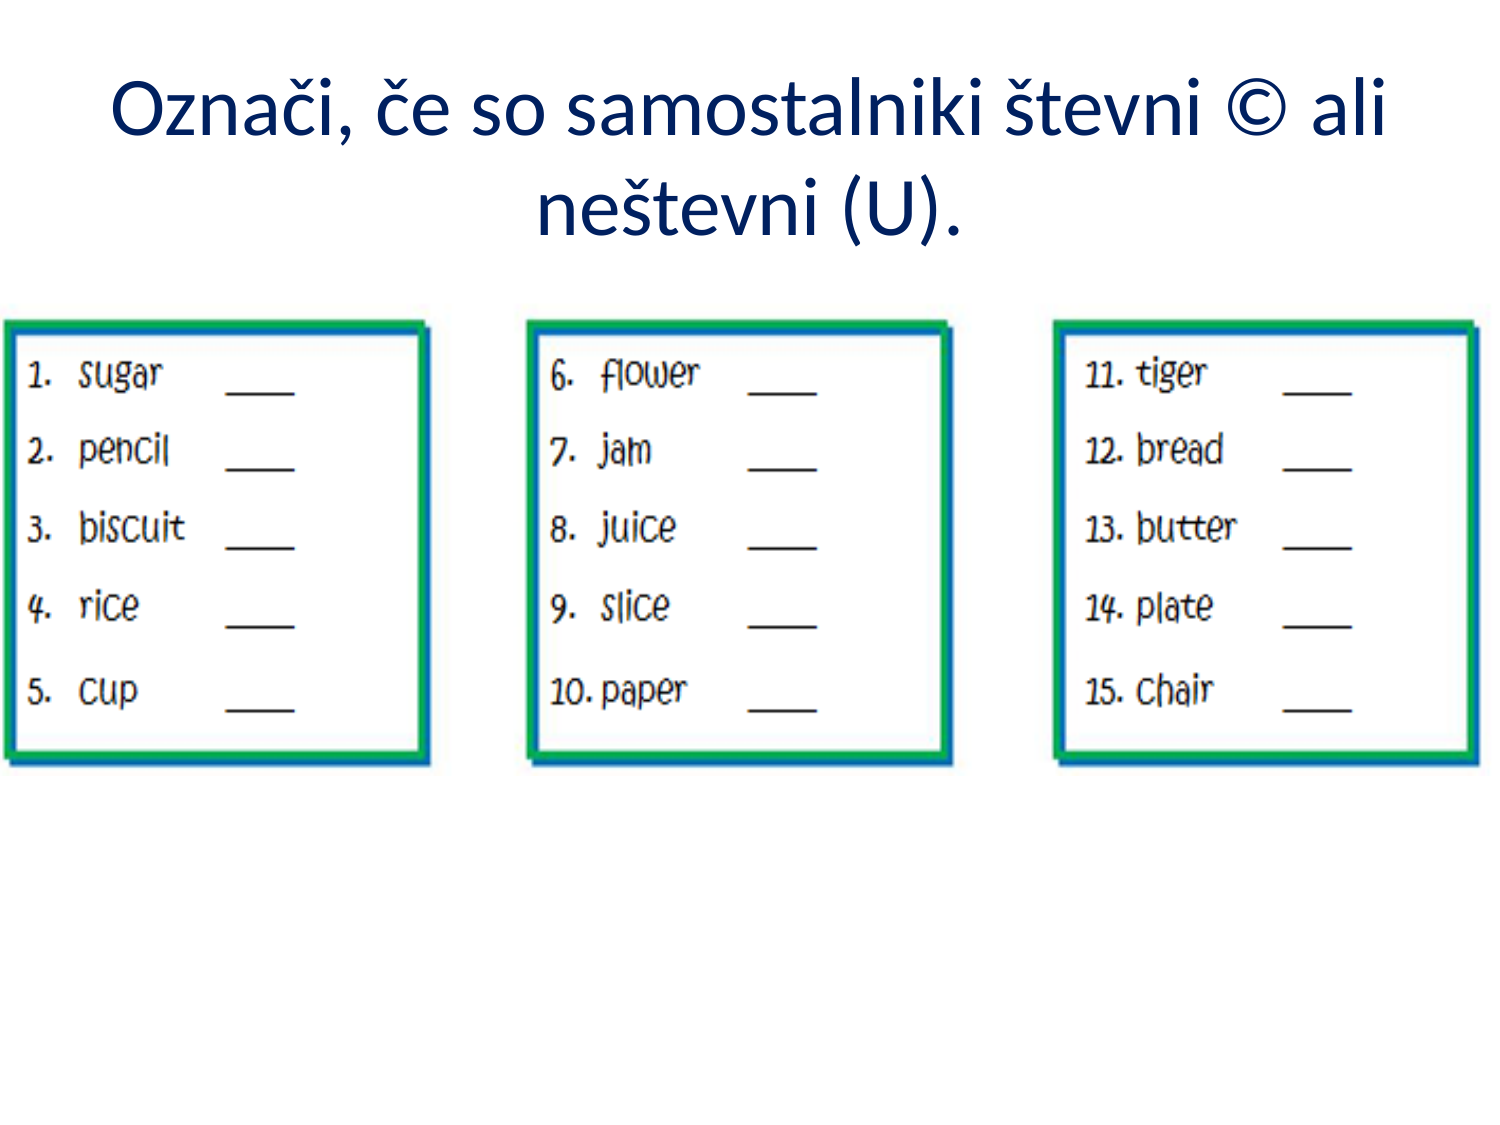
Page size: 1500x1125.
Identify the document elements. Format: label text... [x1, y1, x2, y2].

title Označi, če so samostalniki števni © ali neštevni (U). [75, 45, 1426, 233]
picture [0, 302, 1492, 776]
